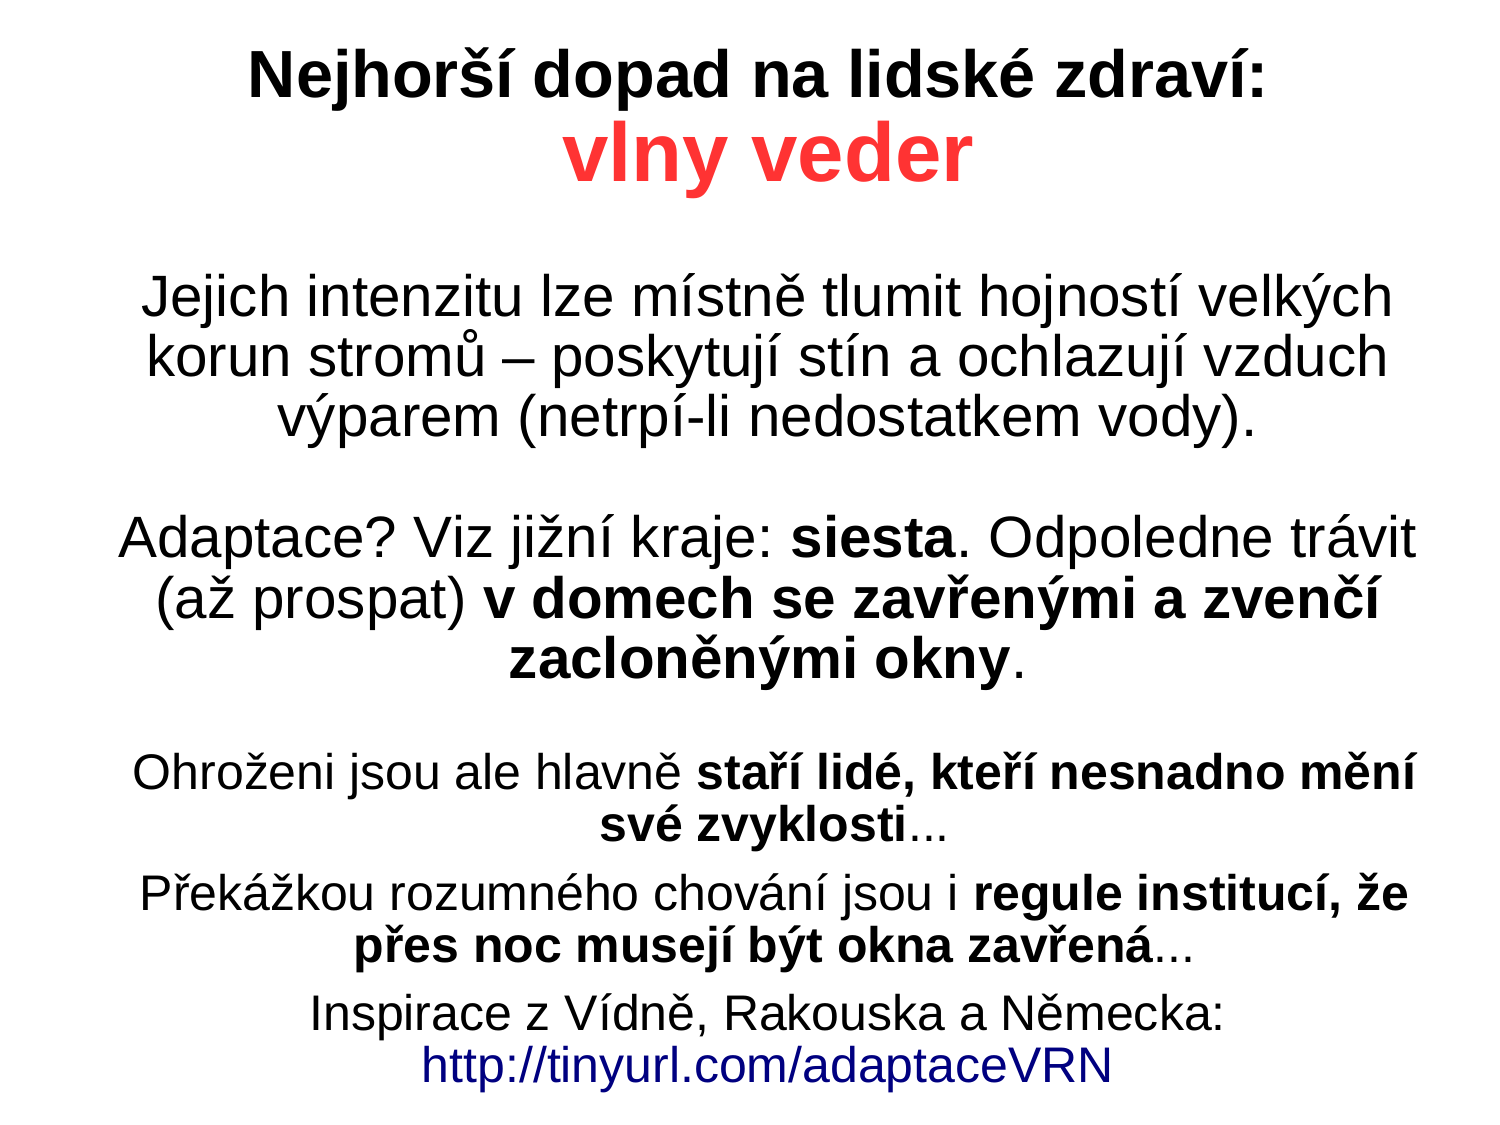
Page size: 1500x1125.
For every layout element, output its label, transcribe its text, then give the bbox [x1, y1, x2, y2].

subtitle Ohroženi jsou ale hlavně staří lidé, kteří nesnadno mění své zvyklosti... Překážkou rozumného chování jsou i regule institucí, že přes noc musejí být okna zavřená... Inspirace z Vídně, Rakouska a Německa: http://tinyurl.com/adaptaceVRN [93, 673, 1457, 1096]
title Nejhorší dopad na lidské zdraví: vlny veder Jejich intenzitu lze místně tlumit hojností velkých korun stromů – poskytují stín a ochlazují vzduch výparem (netrpí-li nedostatkem vody). Adaptace? Viz jižní kraje: siesta. Odpoledne trávit (až prospat) v domech se zavřenými a zvenčí zacloněnými okny. [93, 37, 1444, 673]
